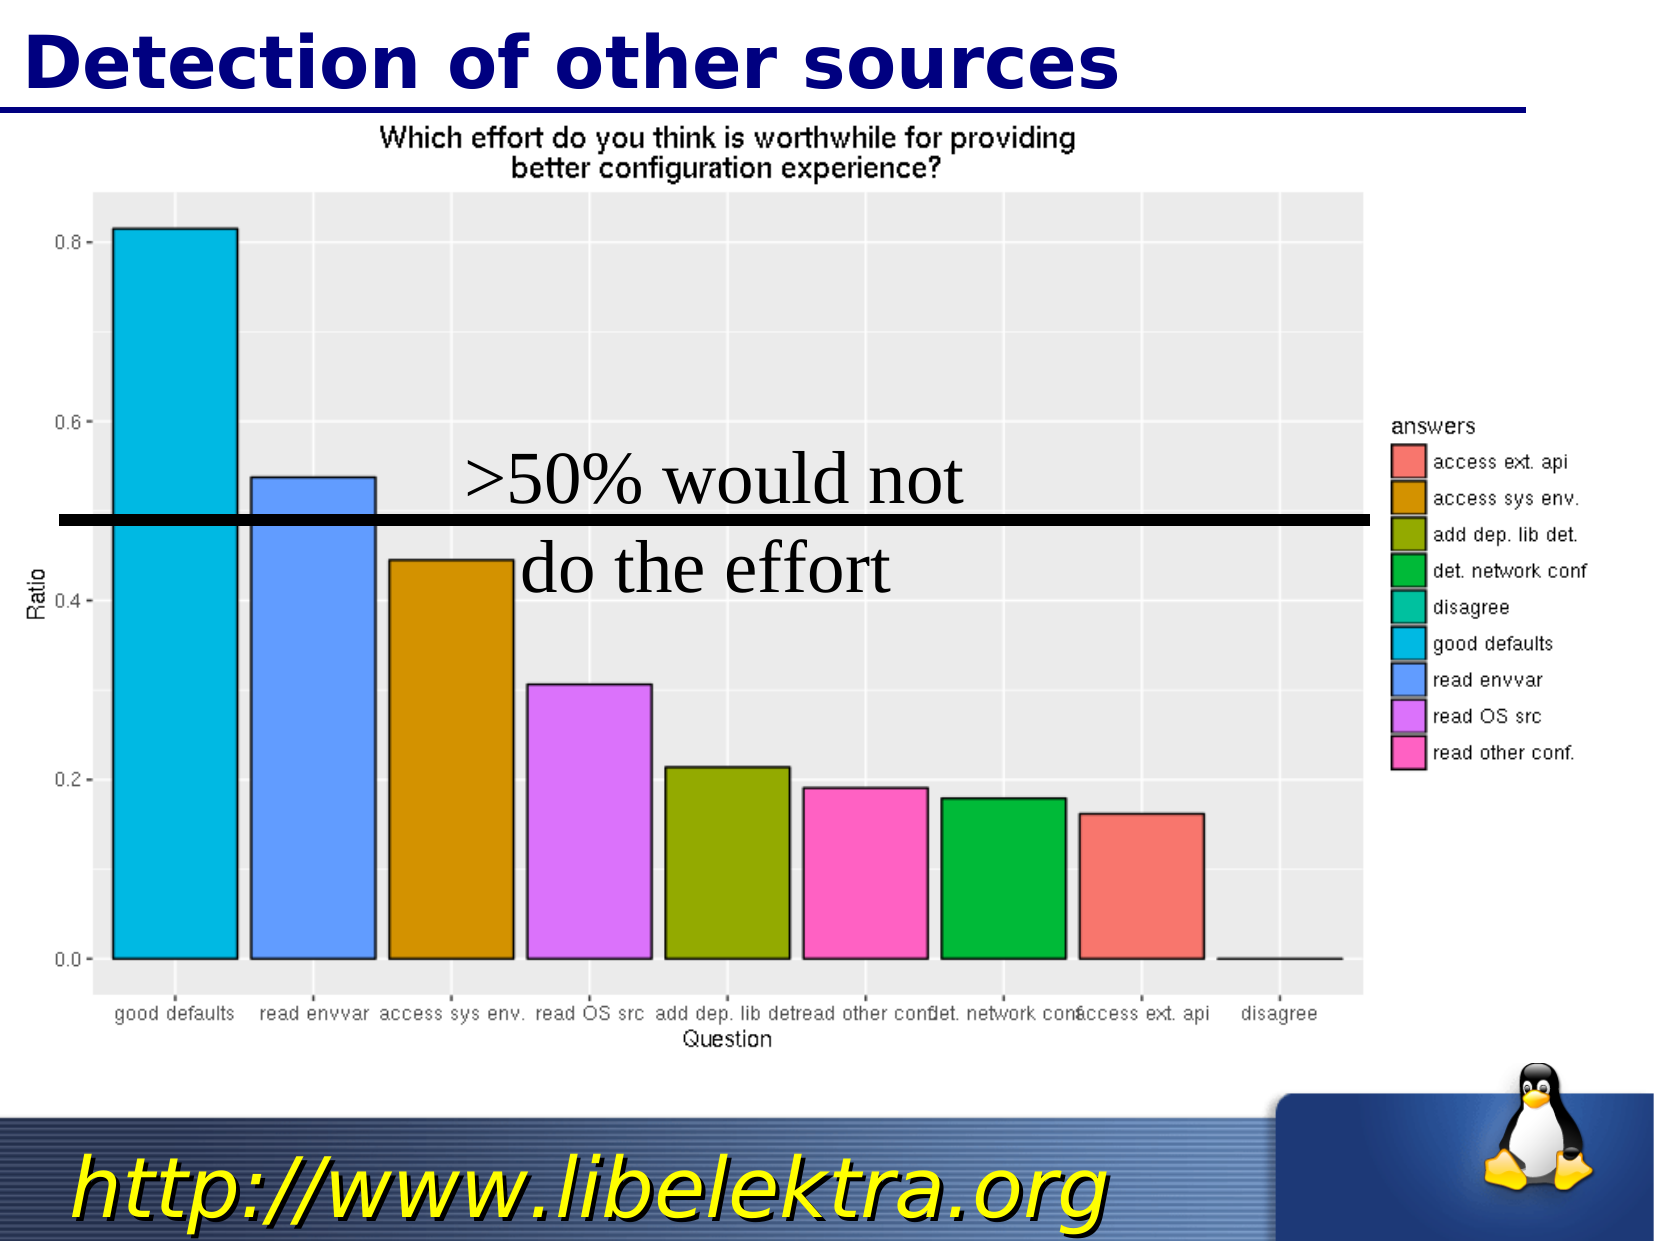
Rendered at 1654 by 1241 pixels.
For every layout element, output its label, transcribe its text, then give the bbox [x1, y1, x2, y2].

picture [0, 115, 1654, 1241]
text_box Detection of other sources [22, 15, 1611, 111]
